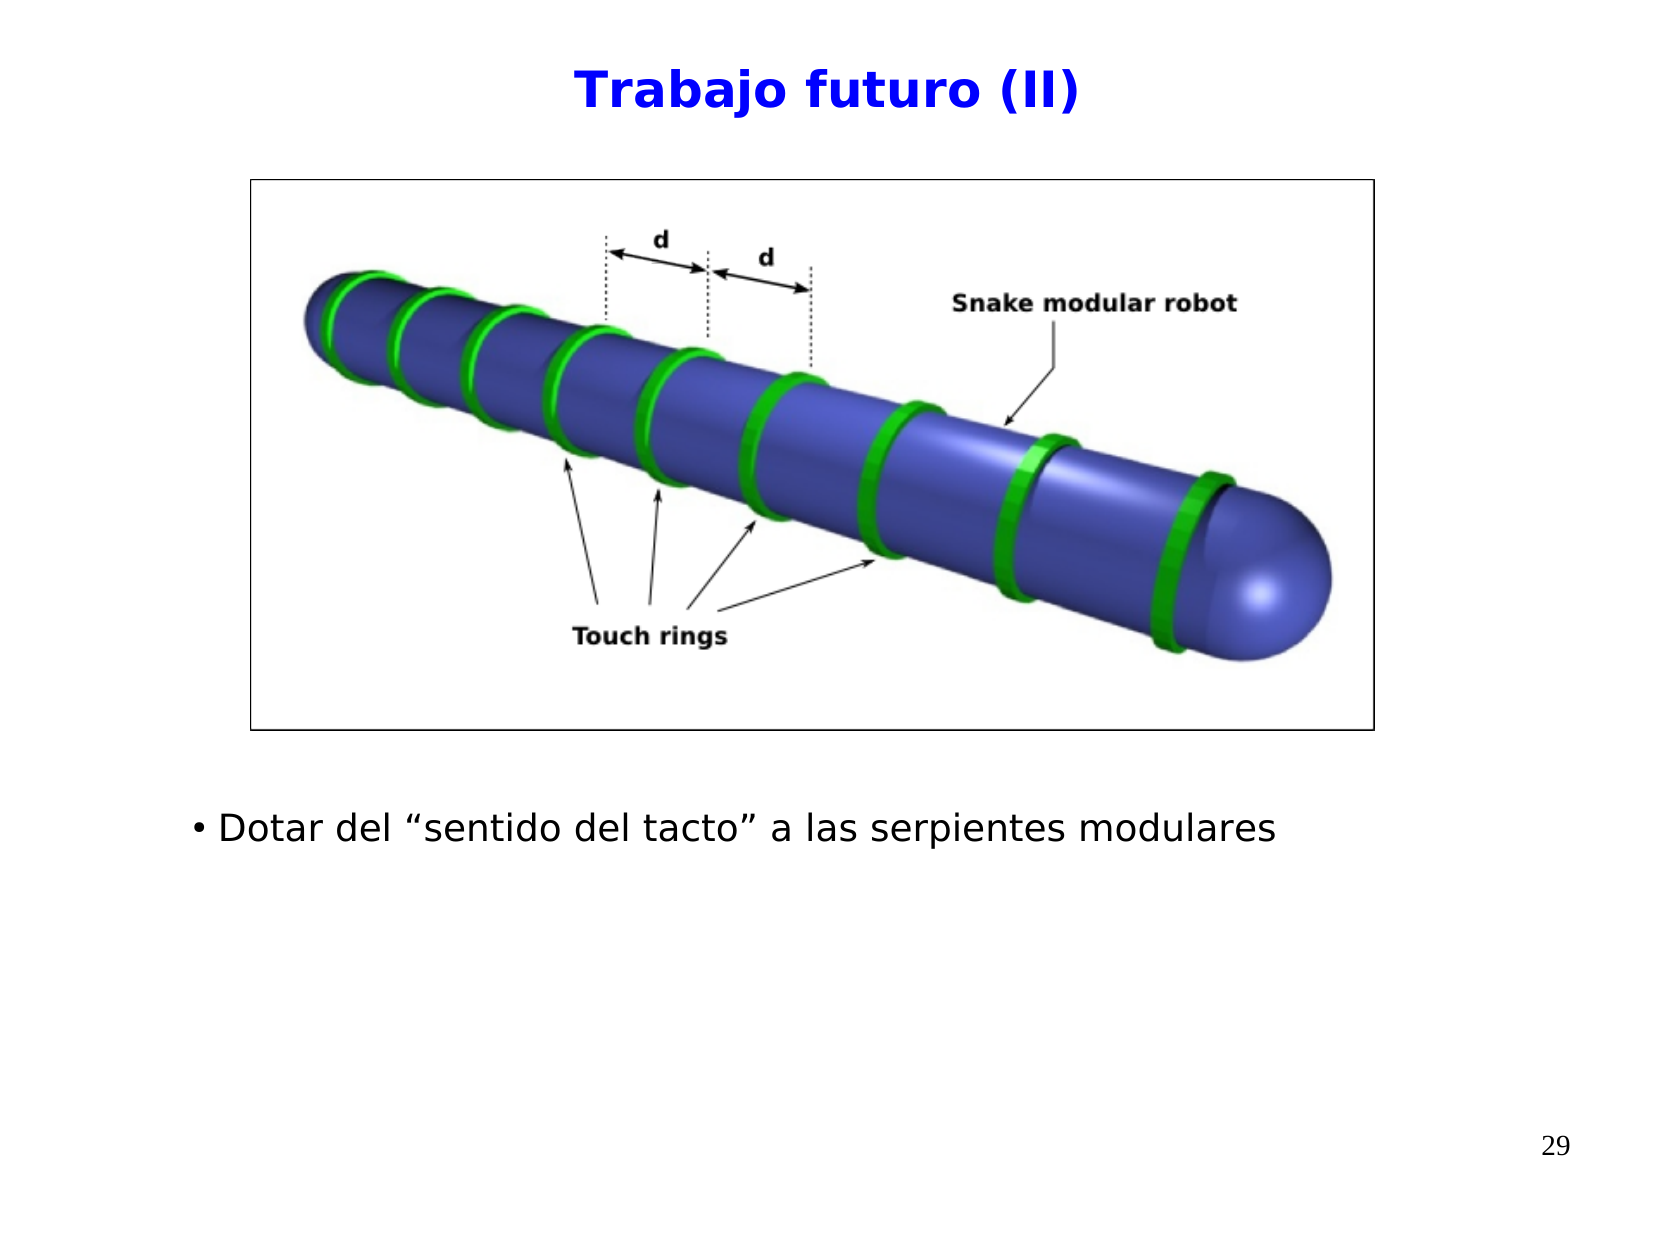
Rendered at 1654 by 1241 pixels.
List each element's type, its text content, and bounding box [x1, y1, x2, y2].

text_box Trabajo futuro (II) [560, 53, 1097, 127]
text_box Dotar del “sentido del tacto” a las serpientes modulares [177, 799, 1293, 859]
picture [250, 179, 1375, 732]
